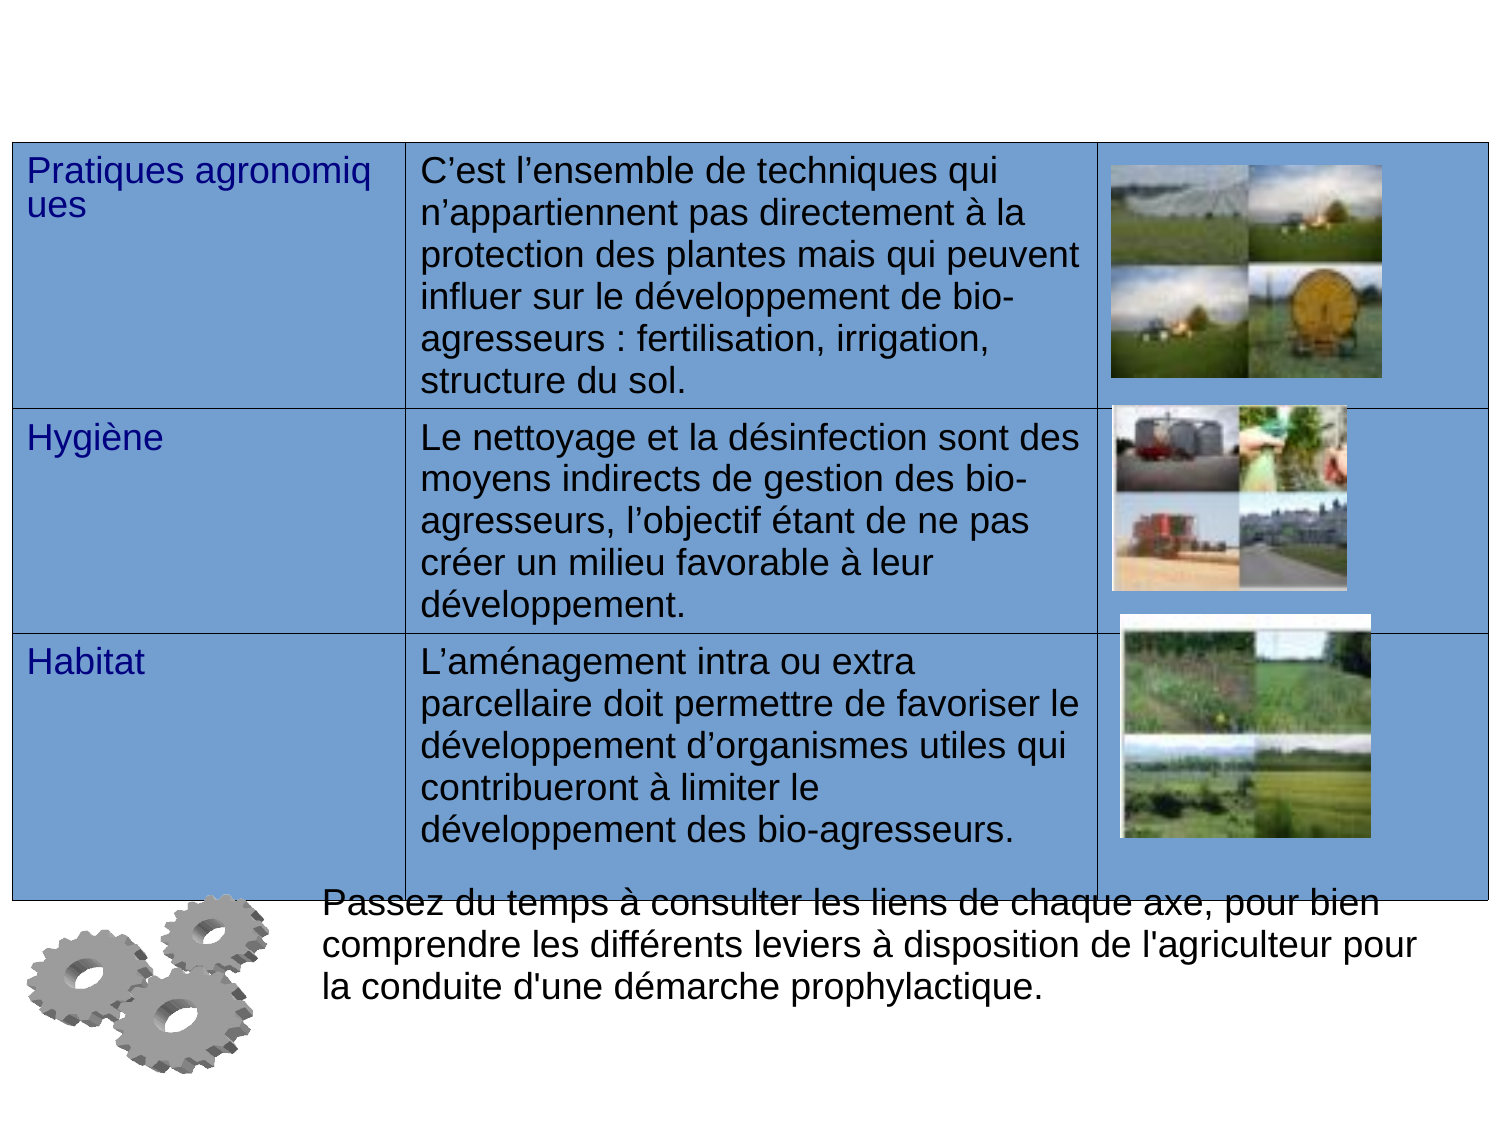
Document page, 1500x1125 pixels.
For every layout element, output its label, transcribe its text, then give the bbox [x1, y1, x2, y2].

table_cell [1098, 634, 1488, 900]
table_cell Habitat [13, 634, 405, 900]
table_cell Le nettoyage et la désinfection sont des moyens indirects de gestion des bio-agresseurs, l’objectif étant de ne pas créer un milieu favorable à leur développement. [406, 409, 1097, 633]
table_header [1098, 143, 1488, 408]
picture [23, 885, 272, 1082]
text_box Passez du temps à consulter les liens de chaque axe, pour bien comprendre les différents leviers à disposition de l'agriculteur pour la conduite d'une démarche prophylactique. [307, 874, 1465, 1015]
table_cell [1098, 409, 1488, 633]
picture [1112, 405, 1347, 591]
table_header C’est l’ensemble de techniques qui n’appartiennent pas directement à la protection des plantes mais qui peuvent influer sur le développement de bio-agresseurs : fertilisation, irrigation, structure du sol. [406, 143, 1097, 408]
table_header Pratiques agronomiques [13, 143, 405, 408]
table_cell L’aménagement intra ou extra parcellaire doit permettre de favoriser le développement d’organismes utiles qui contribueront à limiter le développement des bio-agresseurs. [406, 634, 1097, 874]
picture [1120, 614, 1371, 838]
picture [1111, 165, 1382, 378]
table_cell Hygiène [13, 409, 405, 633]
